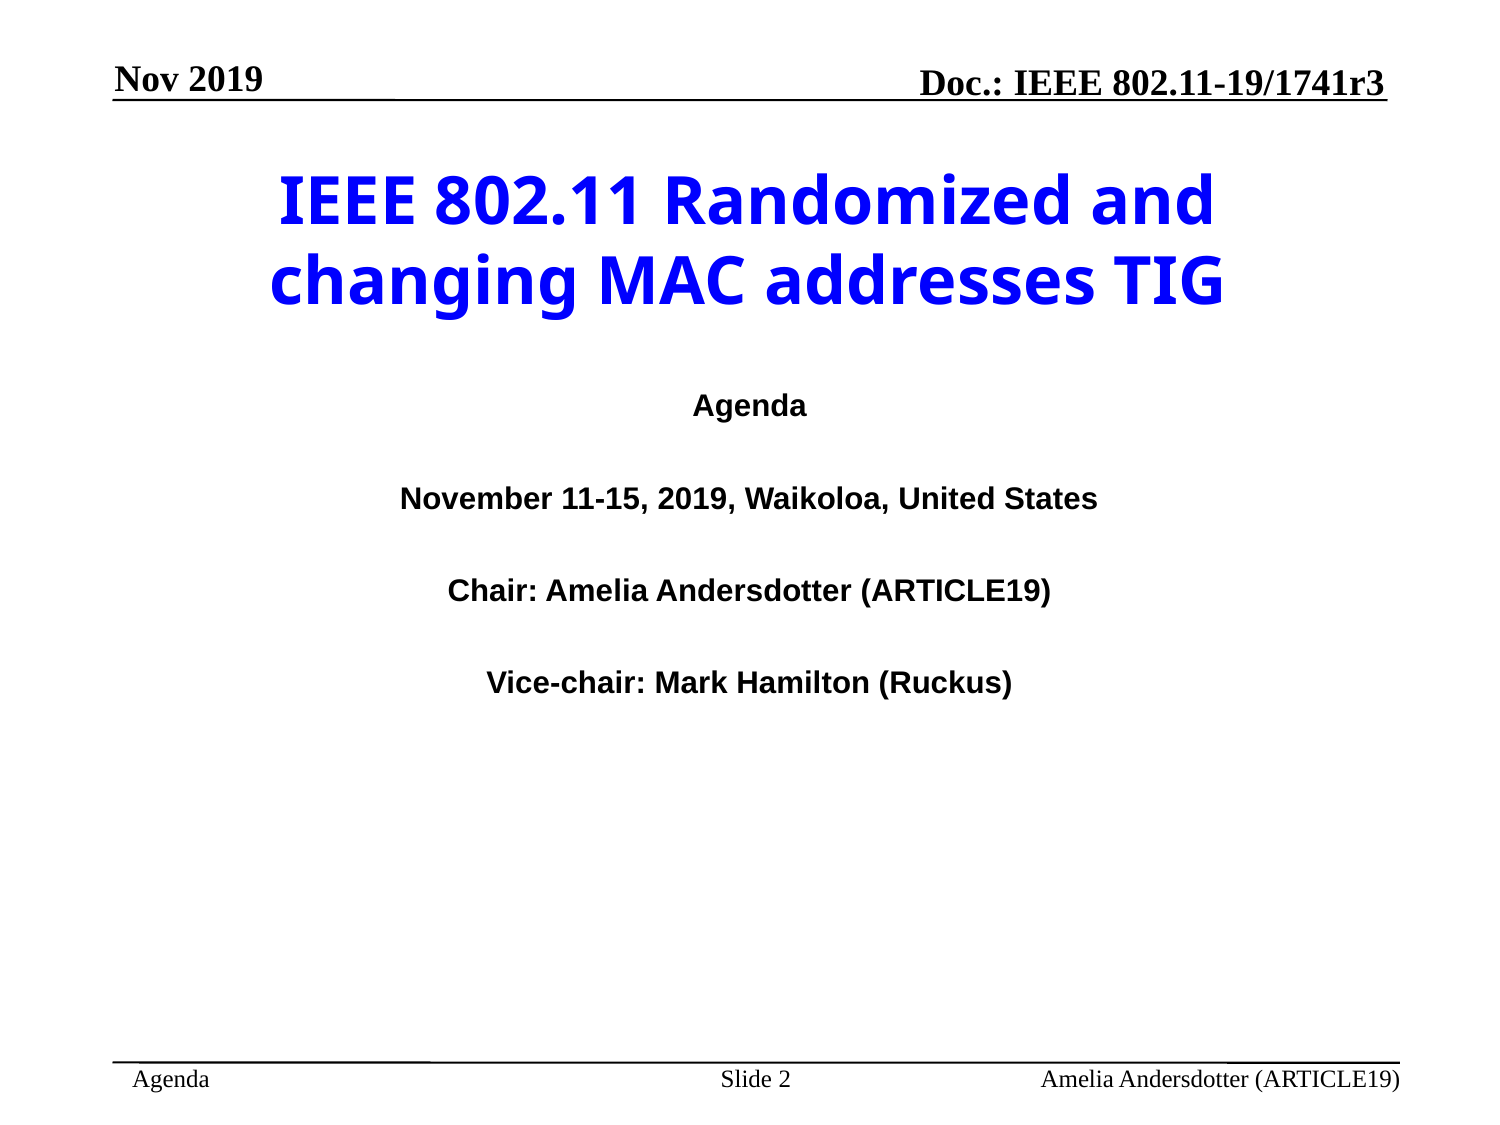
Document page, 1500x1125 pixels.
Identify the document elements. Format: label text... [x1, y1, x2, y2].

text_box Agenda November 11-15, 2019, Waikoloa, United States Chair: Amelia Andersdotter (ARTICLE19) Vice-chair: Mark Hamilton (Ruckus) [112, 324, 1387, 1000]
text_box Slide <number> [712, 1062, 799, 1122]
text_box Amelia Andersdotter (ARTICLE19) [878, 1062, 1401, 1092]
text_box IEEE 802.11 Randomized and changing MAC addresses TIG [111, 150, 1386, 325]
text_box Nov 2019 [114, 54, 422, 99]
